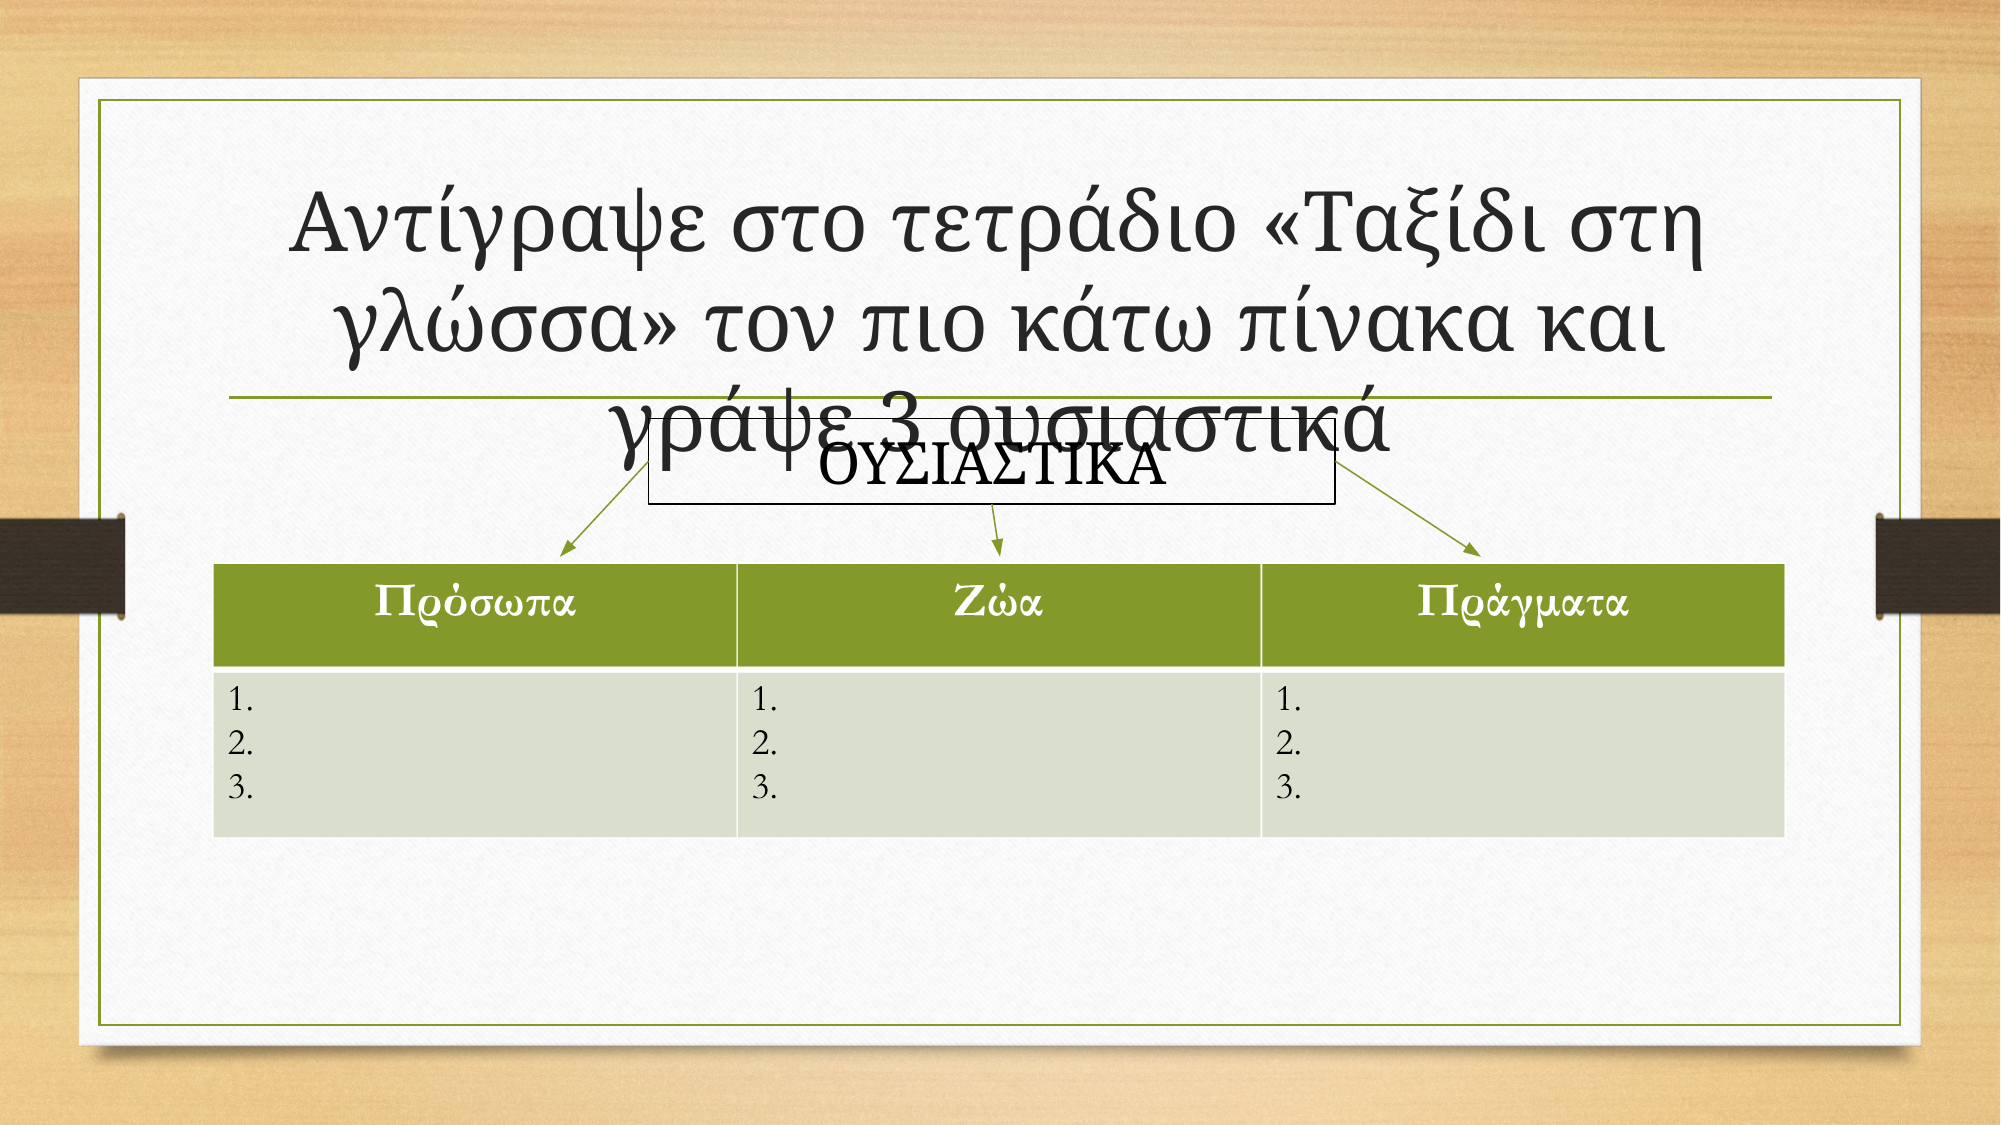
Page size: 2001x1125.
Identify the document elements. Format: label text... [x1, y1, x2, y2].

text_box ΟΥΣΙΑΣΤΙΚΑ [648, 418, 1336, 505]
title Αντίγραψε στο τετράδιο «Ταξίδι στη γλώσσα» τον πιο κάτω πίνακα και γράψε 3 ουσιαστικά [212, 161, 1788, 376]
picture [212, 556, 1788, 839]
